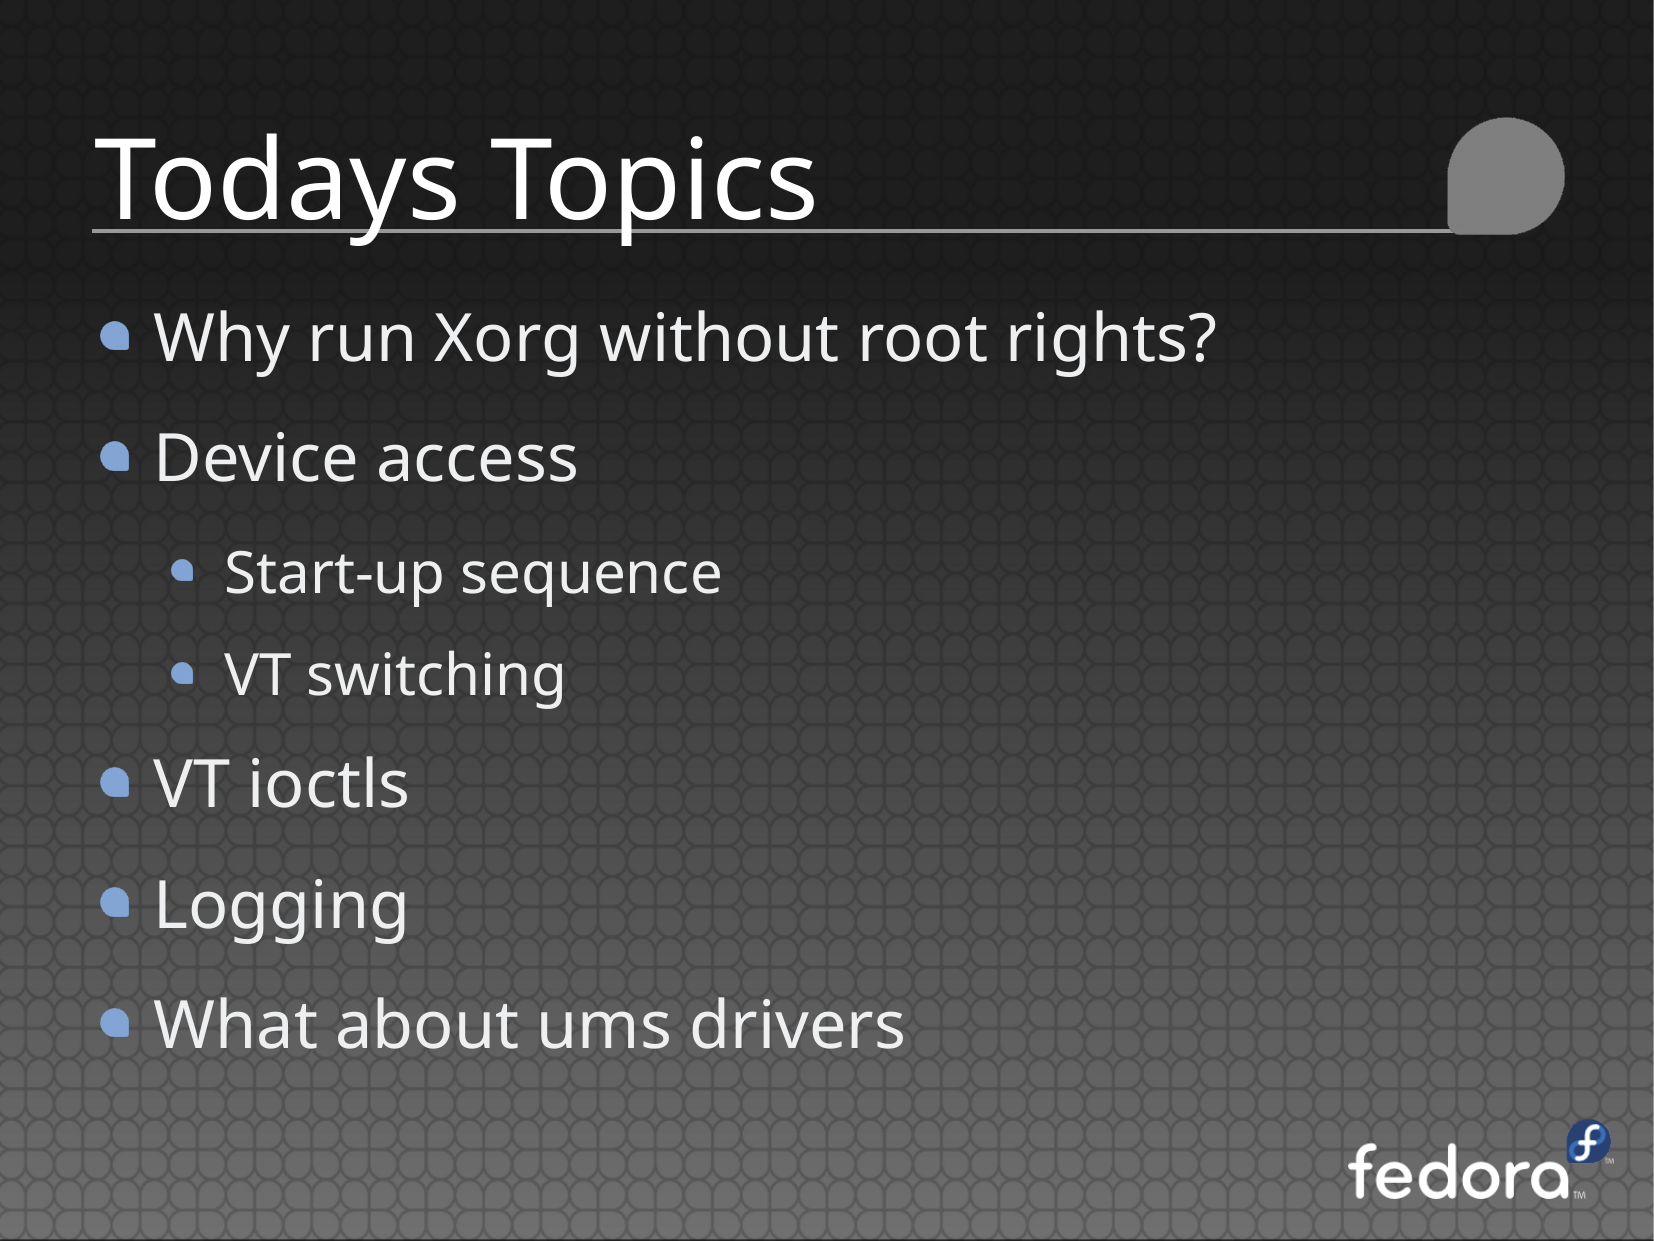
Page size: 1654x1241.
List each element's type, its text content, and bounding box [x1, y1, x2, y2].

title Todays Topics [94, 100, 1426, 251]
picture [0, 0, 1654, 1241]
list Why run Xorg without root rights? Device access Start-up sequence VT switching VT ioctls Logging What about ums drivers [82, 290, 1571, 1094]
